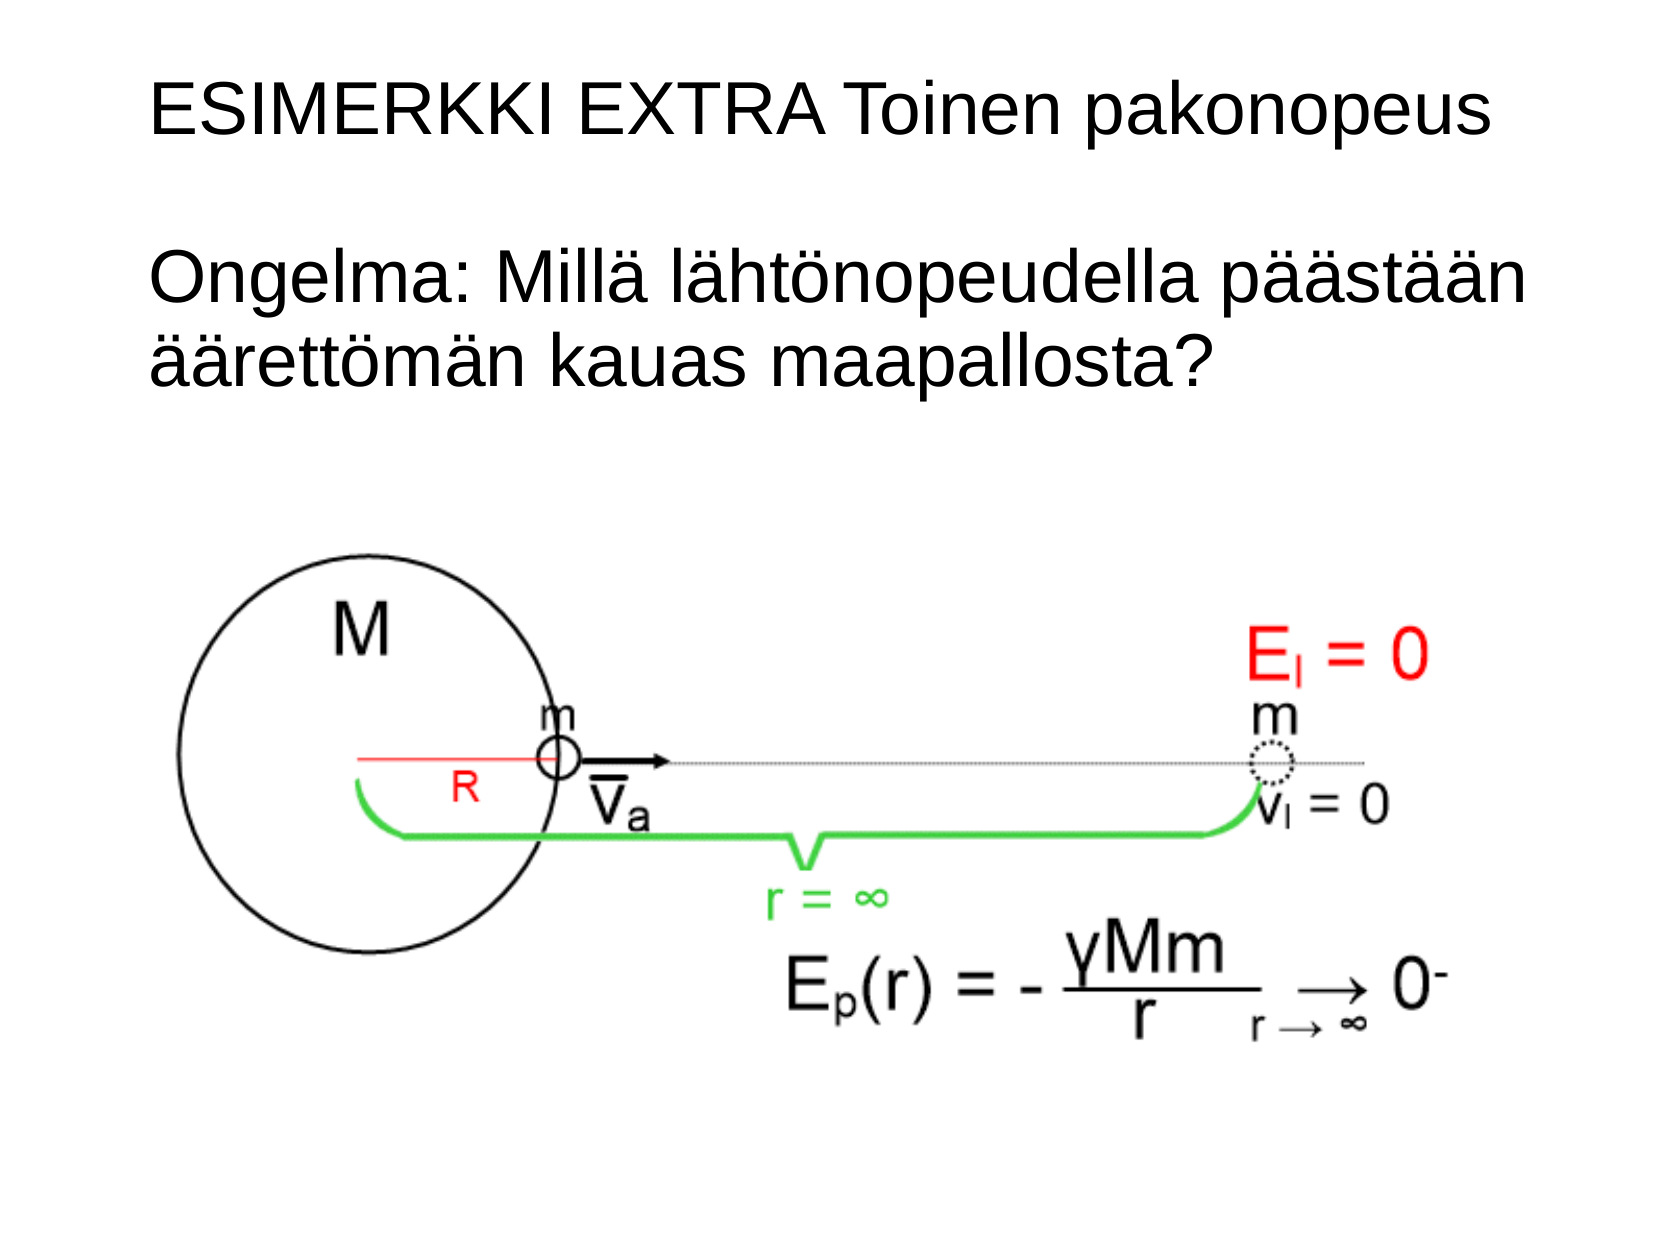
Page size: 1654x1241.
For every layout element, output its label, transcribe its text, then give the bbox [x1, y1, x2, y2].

text_box ESIMERKKI EXTRA Toinen pakonopeus Ongelma: Millä lähtönopeudella päästään äärettömän kauas maapallosta? [133, 59, 1607, 494]
picture [141, 483, 1515, 1111]
